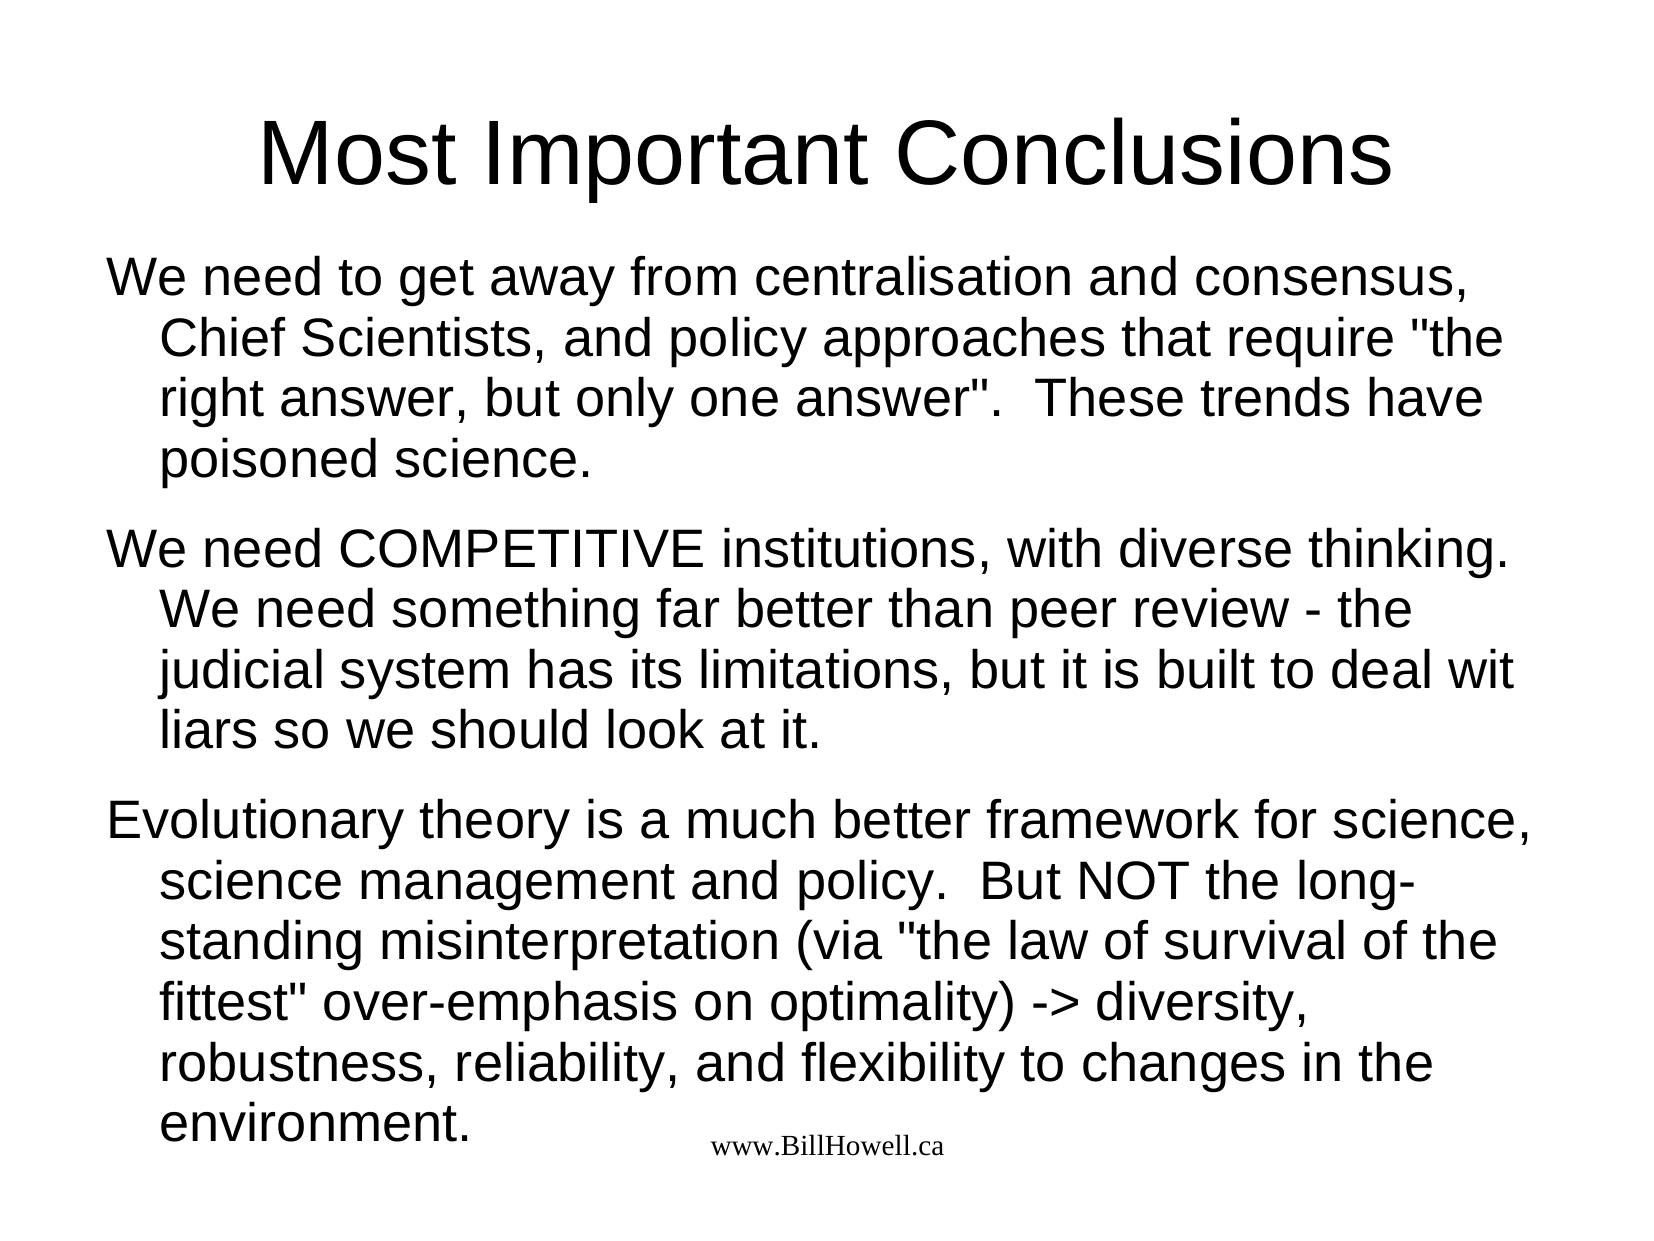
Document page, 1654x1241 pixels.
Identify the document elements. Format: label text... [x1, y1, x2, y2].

list We need to get away from centralisation and consensus, Chief Scientists, and policy approaches that require "the right answer, but only one answer". These trends have poisoned science. We need COMPETITIVE institutions, with diverse thinking. We need something far better than peer review - the judicial system has its limitations, but it is built to deal wit liars so we should look at it. Evolutionary theory is a much better framework for science, science management and policy. But NOT the long-standing misinterpretation (via "the law of survival of the fittest" over-emphasis on optimality) -> diversity, robustness, reliability, and flexibility to changes in the environment. [88, 246, 1577, 1154]
title Most Important Conclusions [82, 56, 1571, 250]
